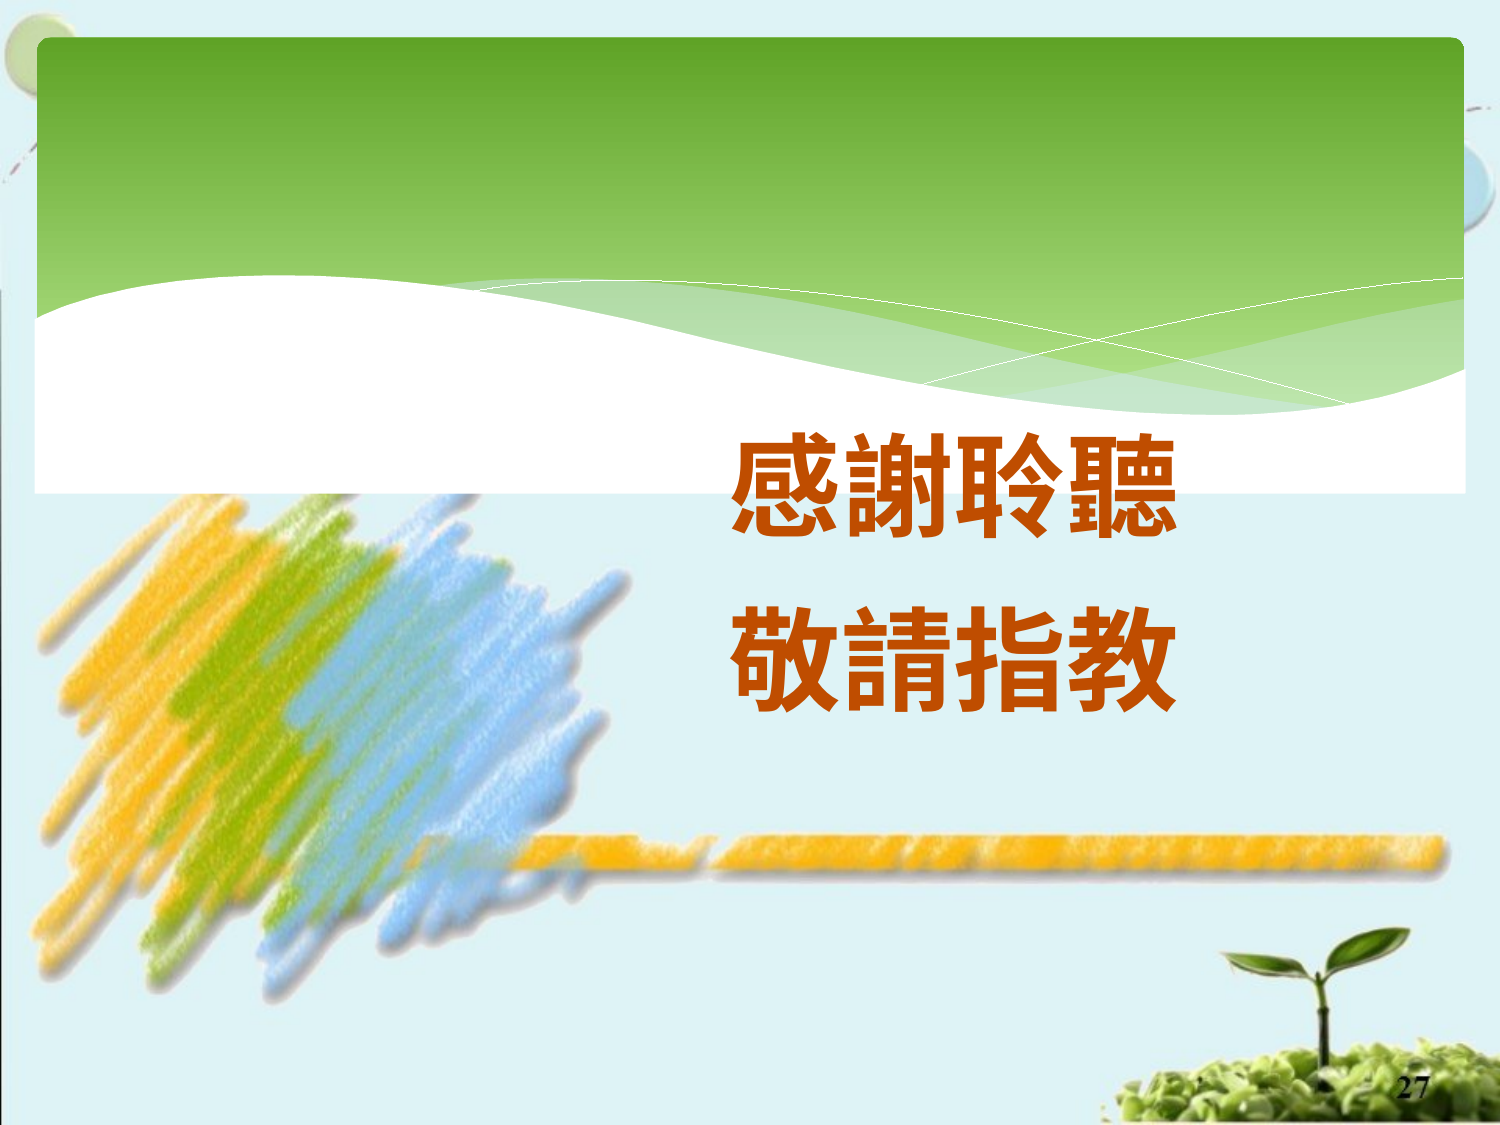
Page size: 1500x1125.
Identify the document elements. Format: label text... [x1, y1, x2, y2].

text_box 感謝聆聽 [713, 408, 1194, 559]
text_box 敬請指教 [713, 582, 1194, 733]
picture [0, 0, 1500, 1125]
